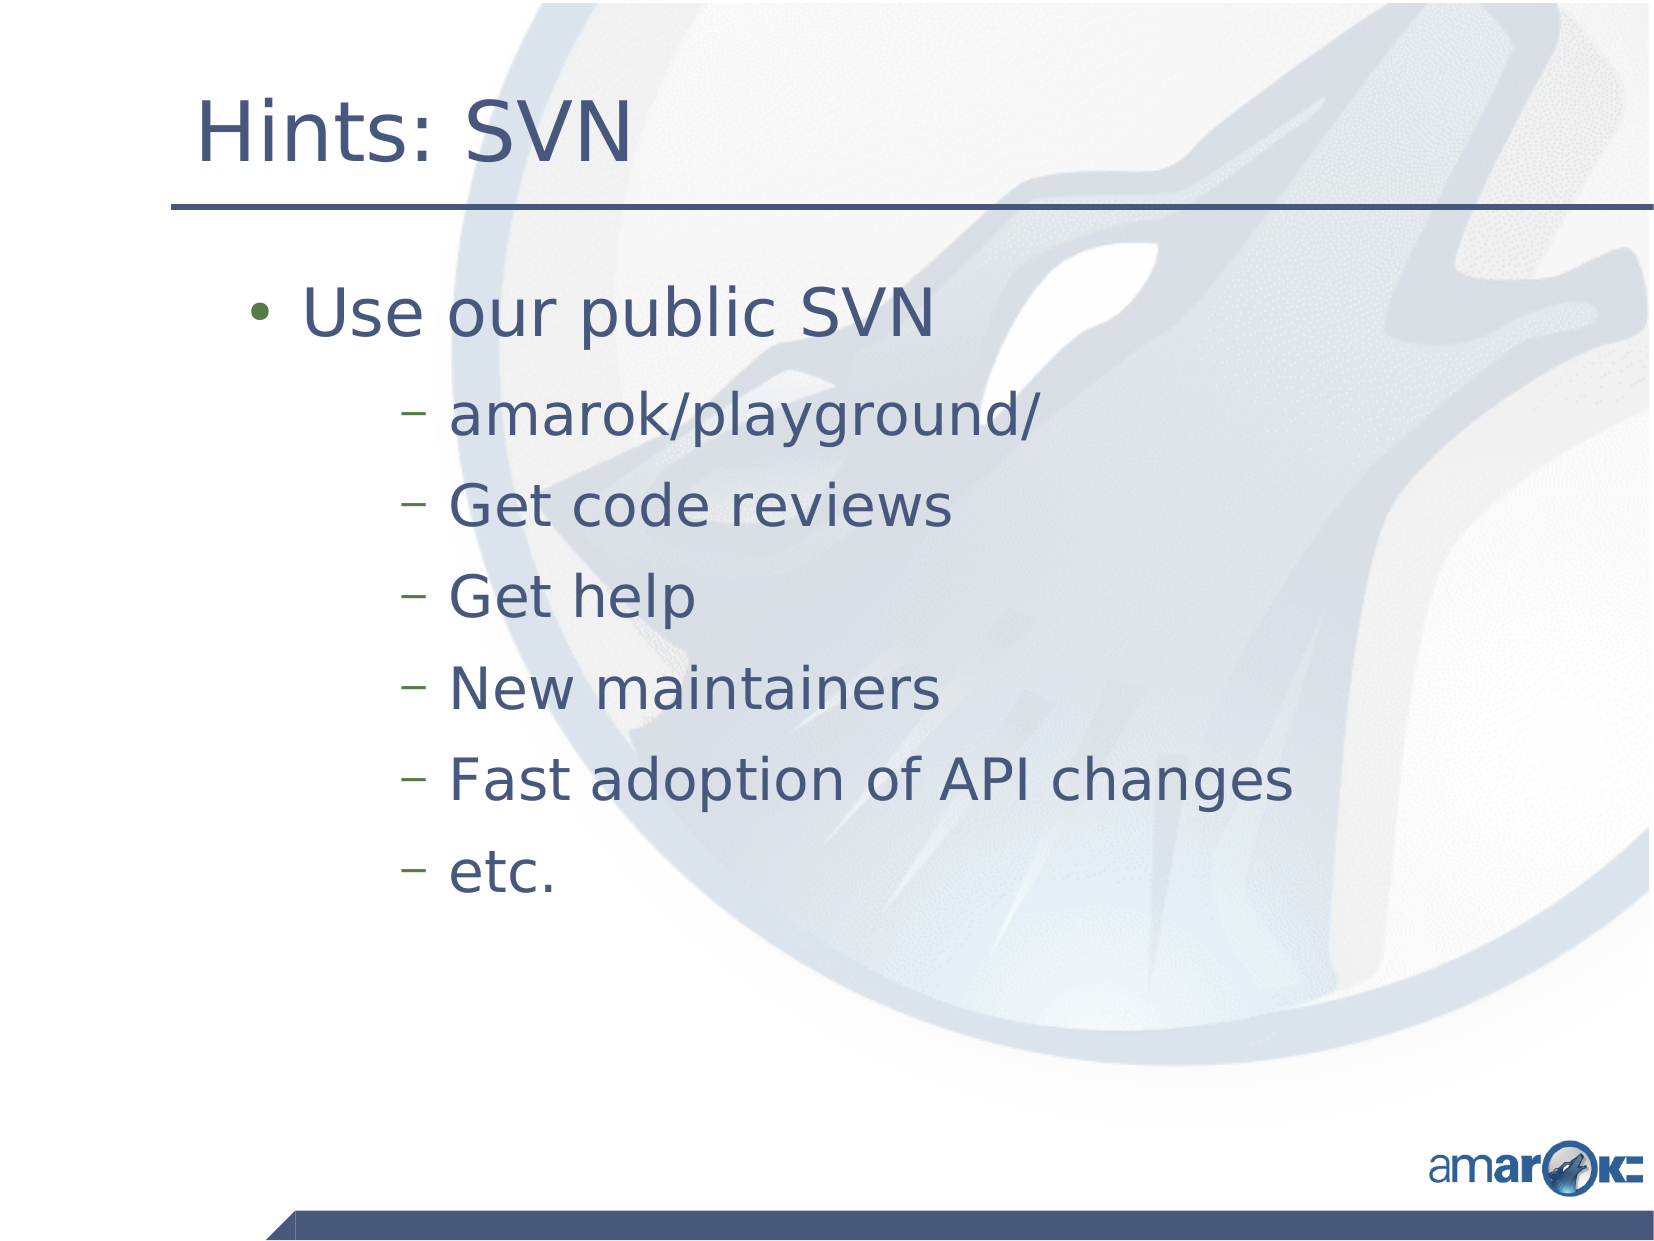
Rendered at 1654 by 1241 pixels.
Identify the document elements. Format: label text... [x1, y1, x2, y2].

picture [1417, 1127, 1652, 1210]
list Use our public SVN amarok/playground/ Get code reviews Get help New maintainers Fast adoption of API changes etc. [212, 274, 1530, 1078]
title Hints: SVN [194, 29, 1530, 237]
